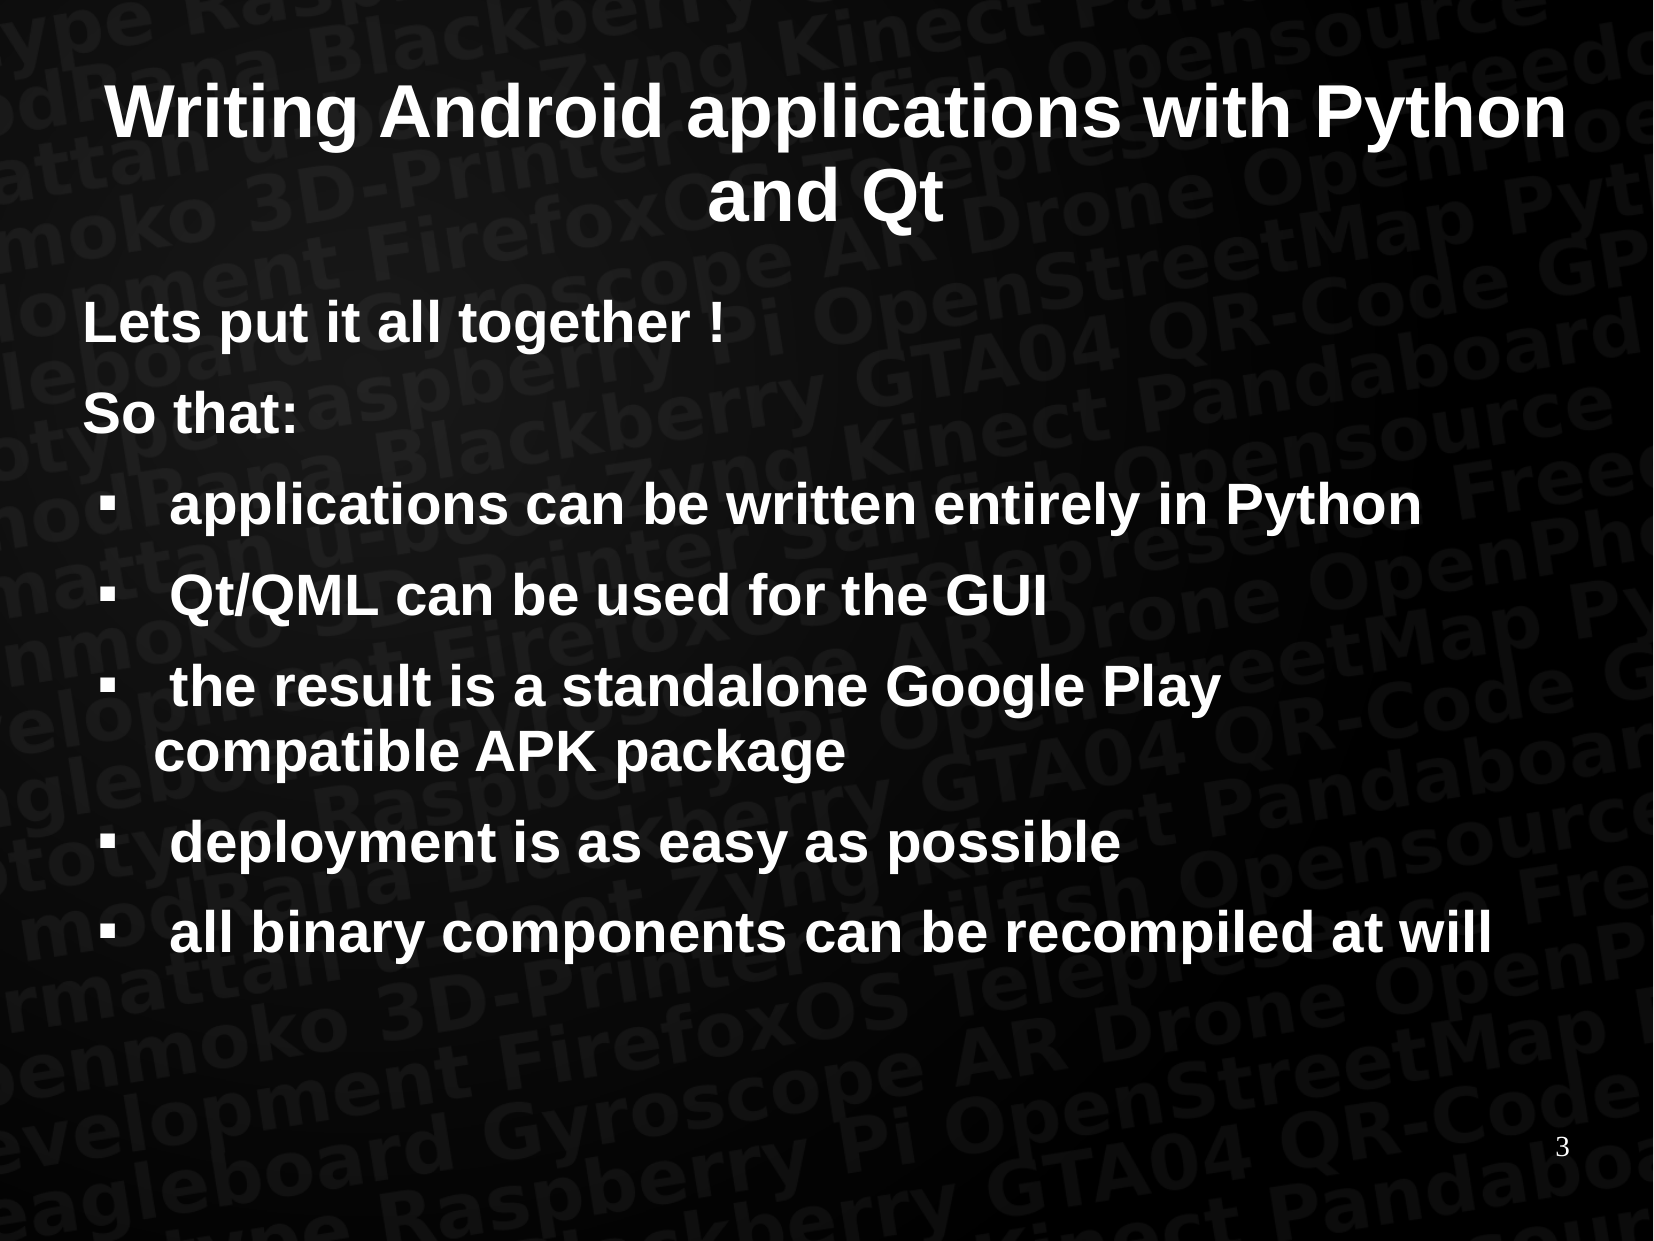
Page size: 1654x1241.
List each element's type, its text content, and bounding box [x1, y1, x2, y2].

picture [0, 0, 1654, 1241]
list Lets put it all together ! So that: applications can be written entirely in Python Qt/QML can be used for the GUI the result is a standalone Google Play compatible APK package deployment is as easy as possible all binary components can be recompiled at will [82, 290, 1538, 1010]
title Writing Android applications with Python and Qt [82, 49, 1571, 257]
